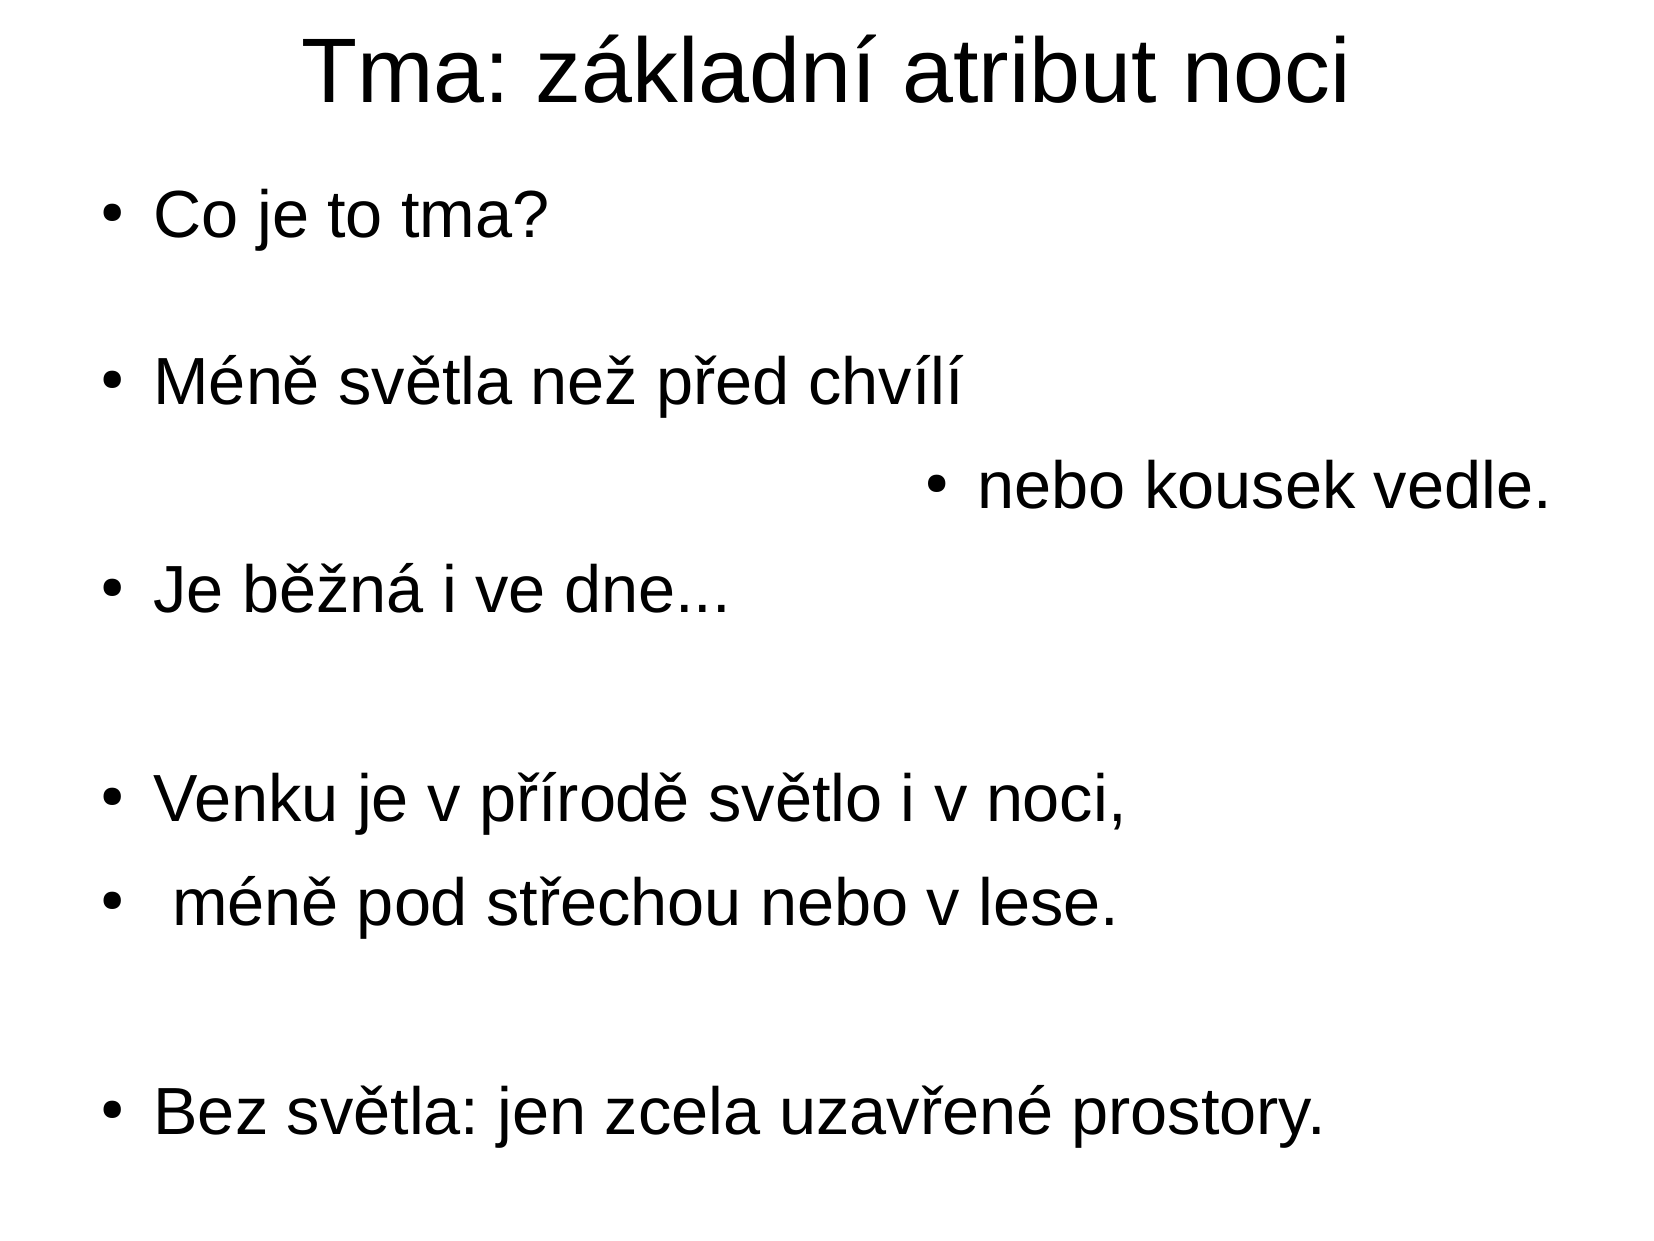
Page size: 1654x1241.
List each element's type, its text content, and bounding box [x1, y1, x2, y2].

title Tma: základní atribut noci [82, 0, 1571, 177]
list Co je to tma? Méně světla než před chvílí nebo kousek vedle. Je běžná i ve dne... Venku je v přírodě světlo i v noci, méně pod střechou nebo v lese. Bez světla: jen zcela uzavřené prostory. [82, 177, 1571, 1241]
